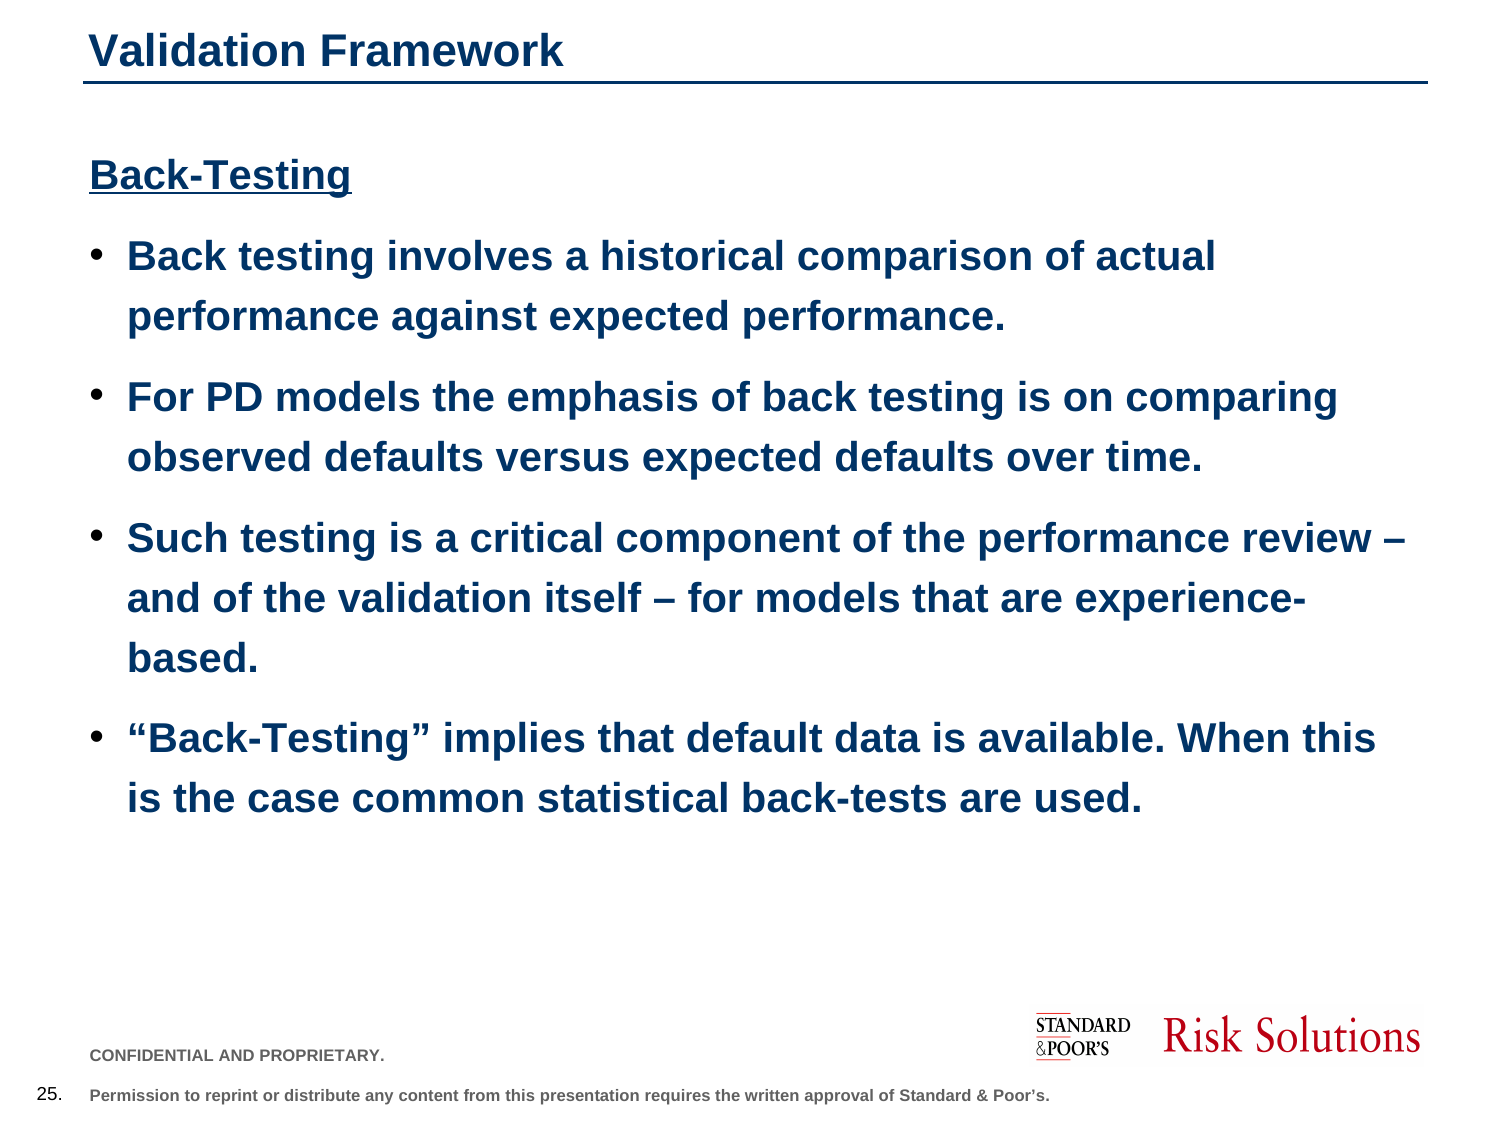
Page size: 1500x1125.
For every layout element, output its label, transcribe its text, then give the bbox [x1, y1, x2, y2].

picture [1029, 1004, 1424, 1067]
title Validation Framework [73, 8, 1429, 85]
list Back-Testing Back testing involves a historical comparison of actual performance against expected performance. For PD models the emphasis of back testing is on comparing observed defaults versus expected defaults over time. Such testing is a critical component of the performance review – and of the validation itself – for models that are experience-based. “Back-Testing” implies that default data is available. When this is the case common statistical back-tests are used. [74, 130, 1426, 982]
